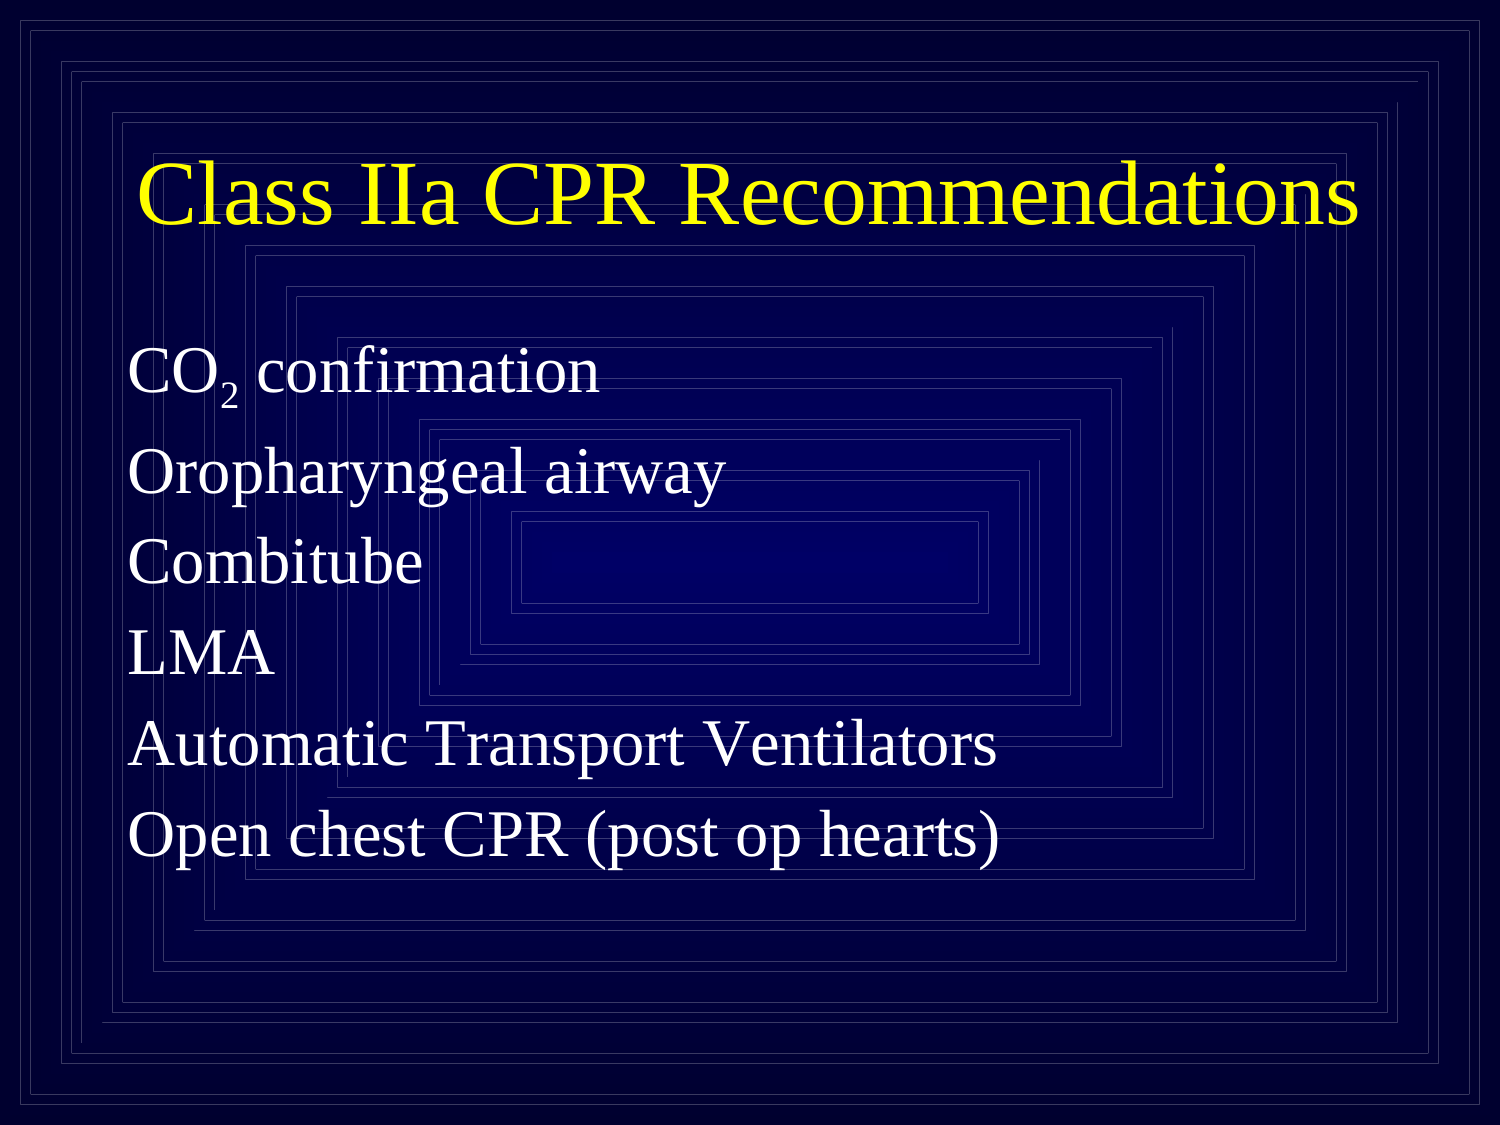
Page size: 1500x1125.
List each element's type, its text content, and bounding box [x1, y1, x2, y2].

list CO2 confirmation Oropharyngeal airway Combitube LMA Automatic Transport Ventilators Open chest CPR (post op hearts) [112, 324, 1388, 1001]
title Class IIa CPR Recommendations [112, 76, 1388, 312]
